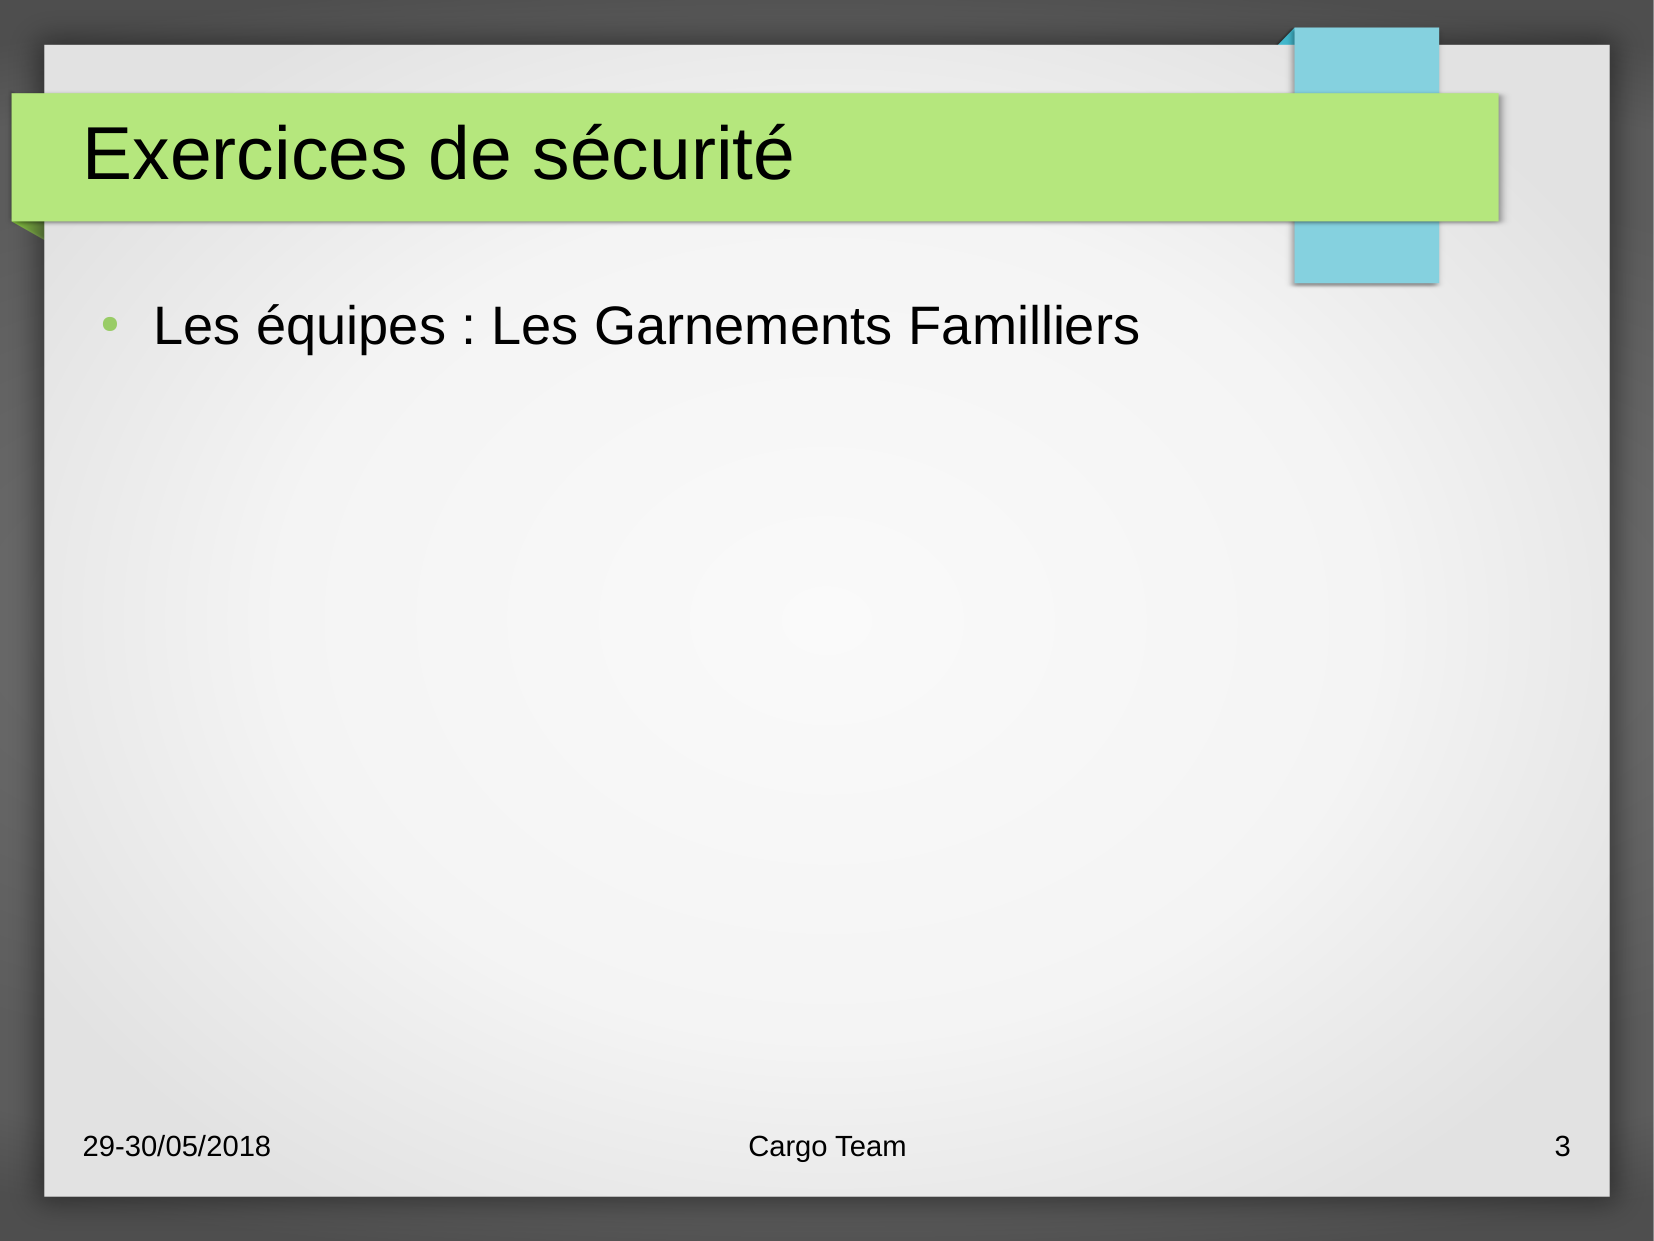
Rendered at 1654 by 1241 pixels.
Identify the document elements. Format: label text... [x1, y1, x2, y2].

title Exercices de sécurité [82, 94, 1264, 213]
picture [0, 0, 1654, 1241]
list Les équipes : Les Garnements Familliers [82, 295, 1571, 1015]
